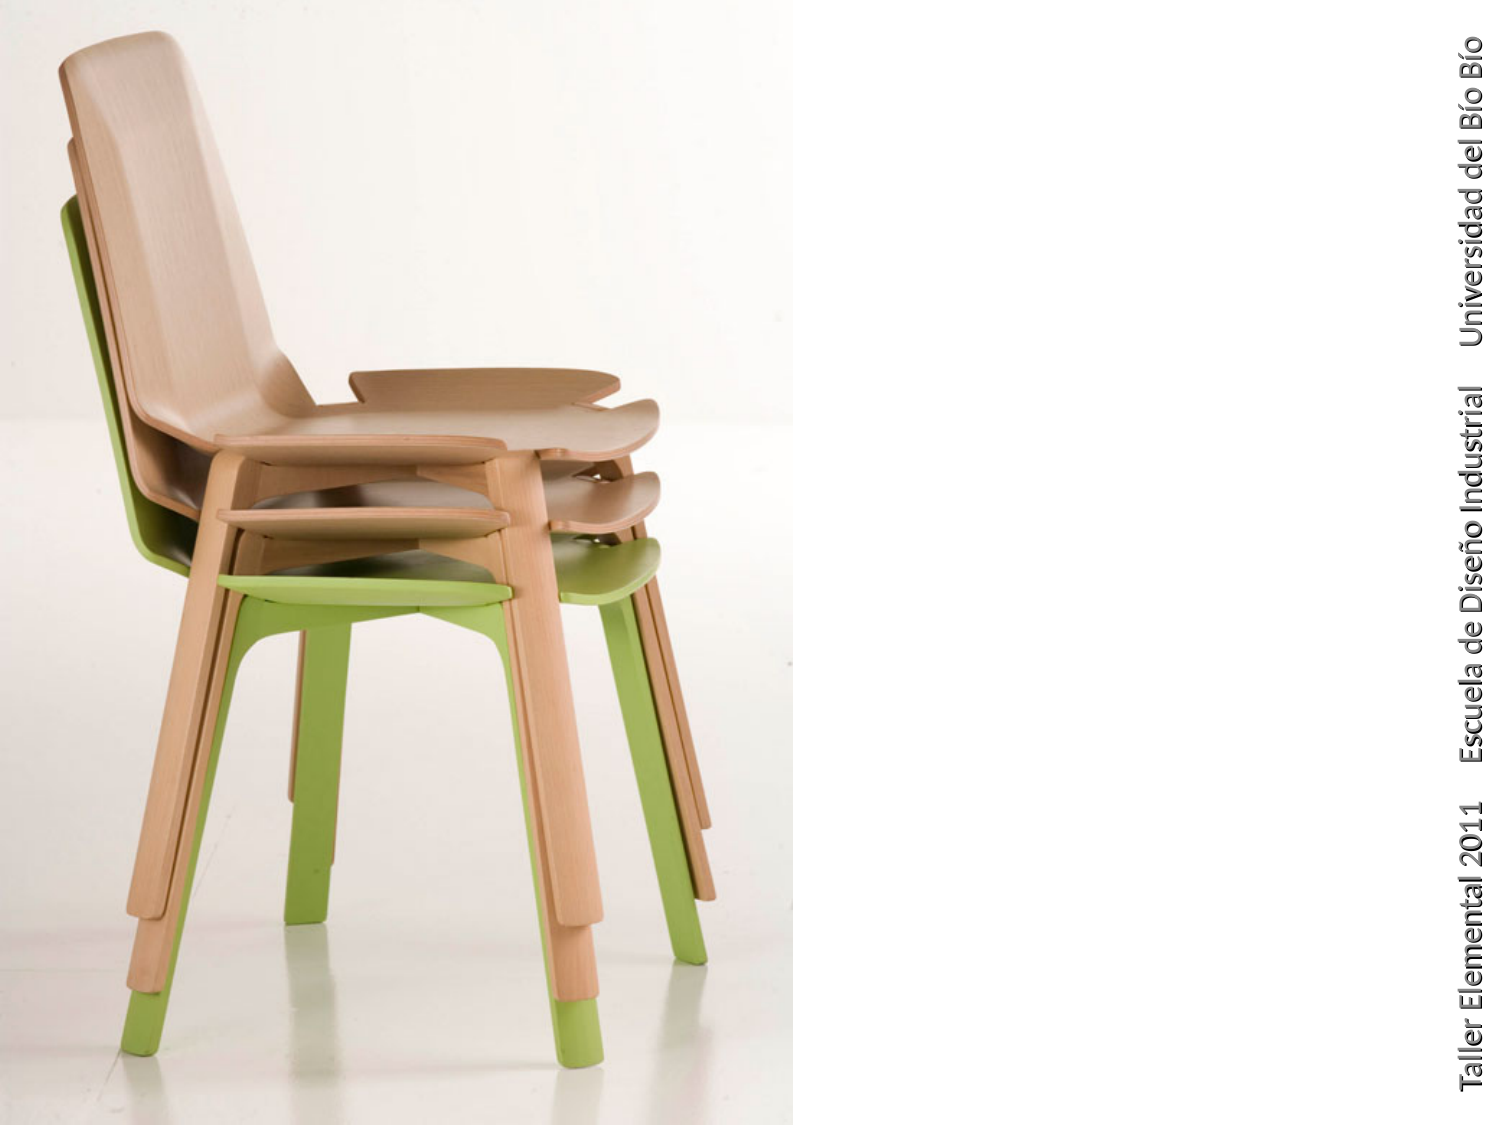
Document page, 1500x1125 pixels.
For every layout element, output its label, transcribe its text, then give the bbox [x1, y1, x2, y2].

text_box Taller Elemental 2011 Escuela de Diseño Industrial Universidad del Bío Bío [1435, 0, 1500, 1106]
picture [0, 0, 793, 1125]
